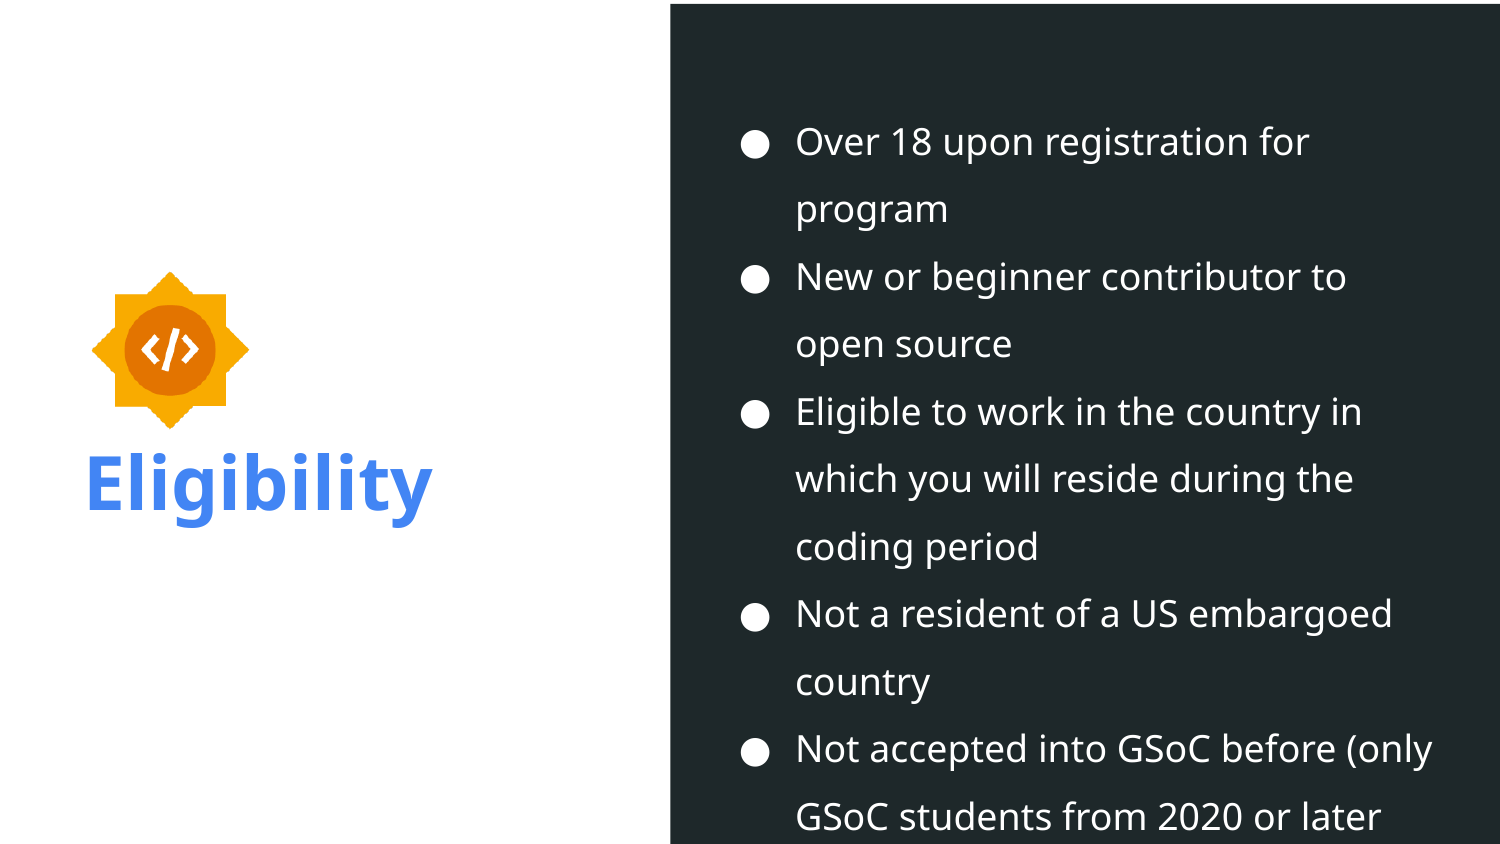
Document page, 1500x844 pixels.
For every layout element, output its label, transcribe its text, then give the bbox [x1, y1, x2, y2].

text_box [841, 687, 852, 693]
title Eligibility [68, 414, 629, 658]
text_box [818, 687, 829, 693]
list Over 18 upon registration for program New or beginner contributor to open source Eligible to work in the country in which you will reside during the coding period Not a resident of a US embargoed country Not accepted into GSoC before (only GSoC students from 2020 or later are eligible for 2nd time acceptance in 2022). [629, 80, 1460, 687]
picture [88, 268, 252, 432]
text_box [670, 3, 1500, 844]
